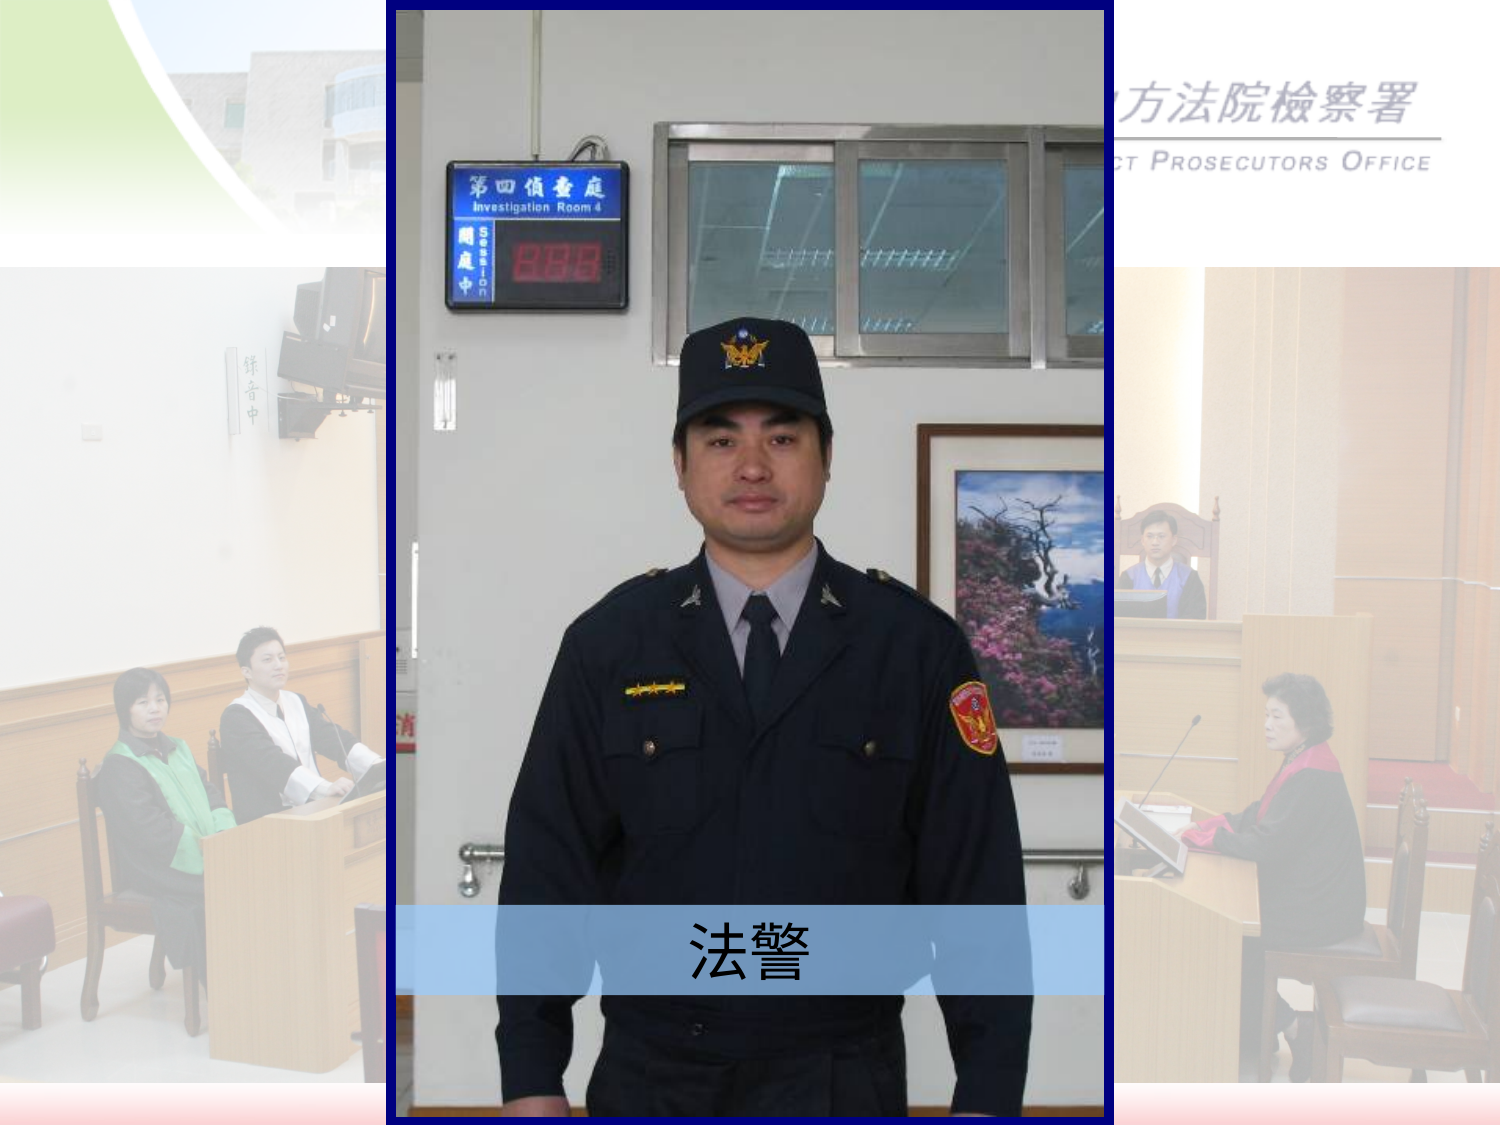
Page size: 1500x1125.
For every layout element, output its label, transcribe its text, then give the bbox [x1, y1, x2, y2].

text_box [0, 0, 386, 1125]
picture [395, 996, 1105, 1117]
text_box 法警 [395, 904, 1105, 996]
picture [395, 9, 1105, 904]
text_box [1114, 0, 1500, 1125]
